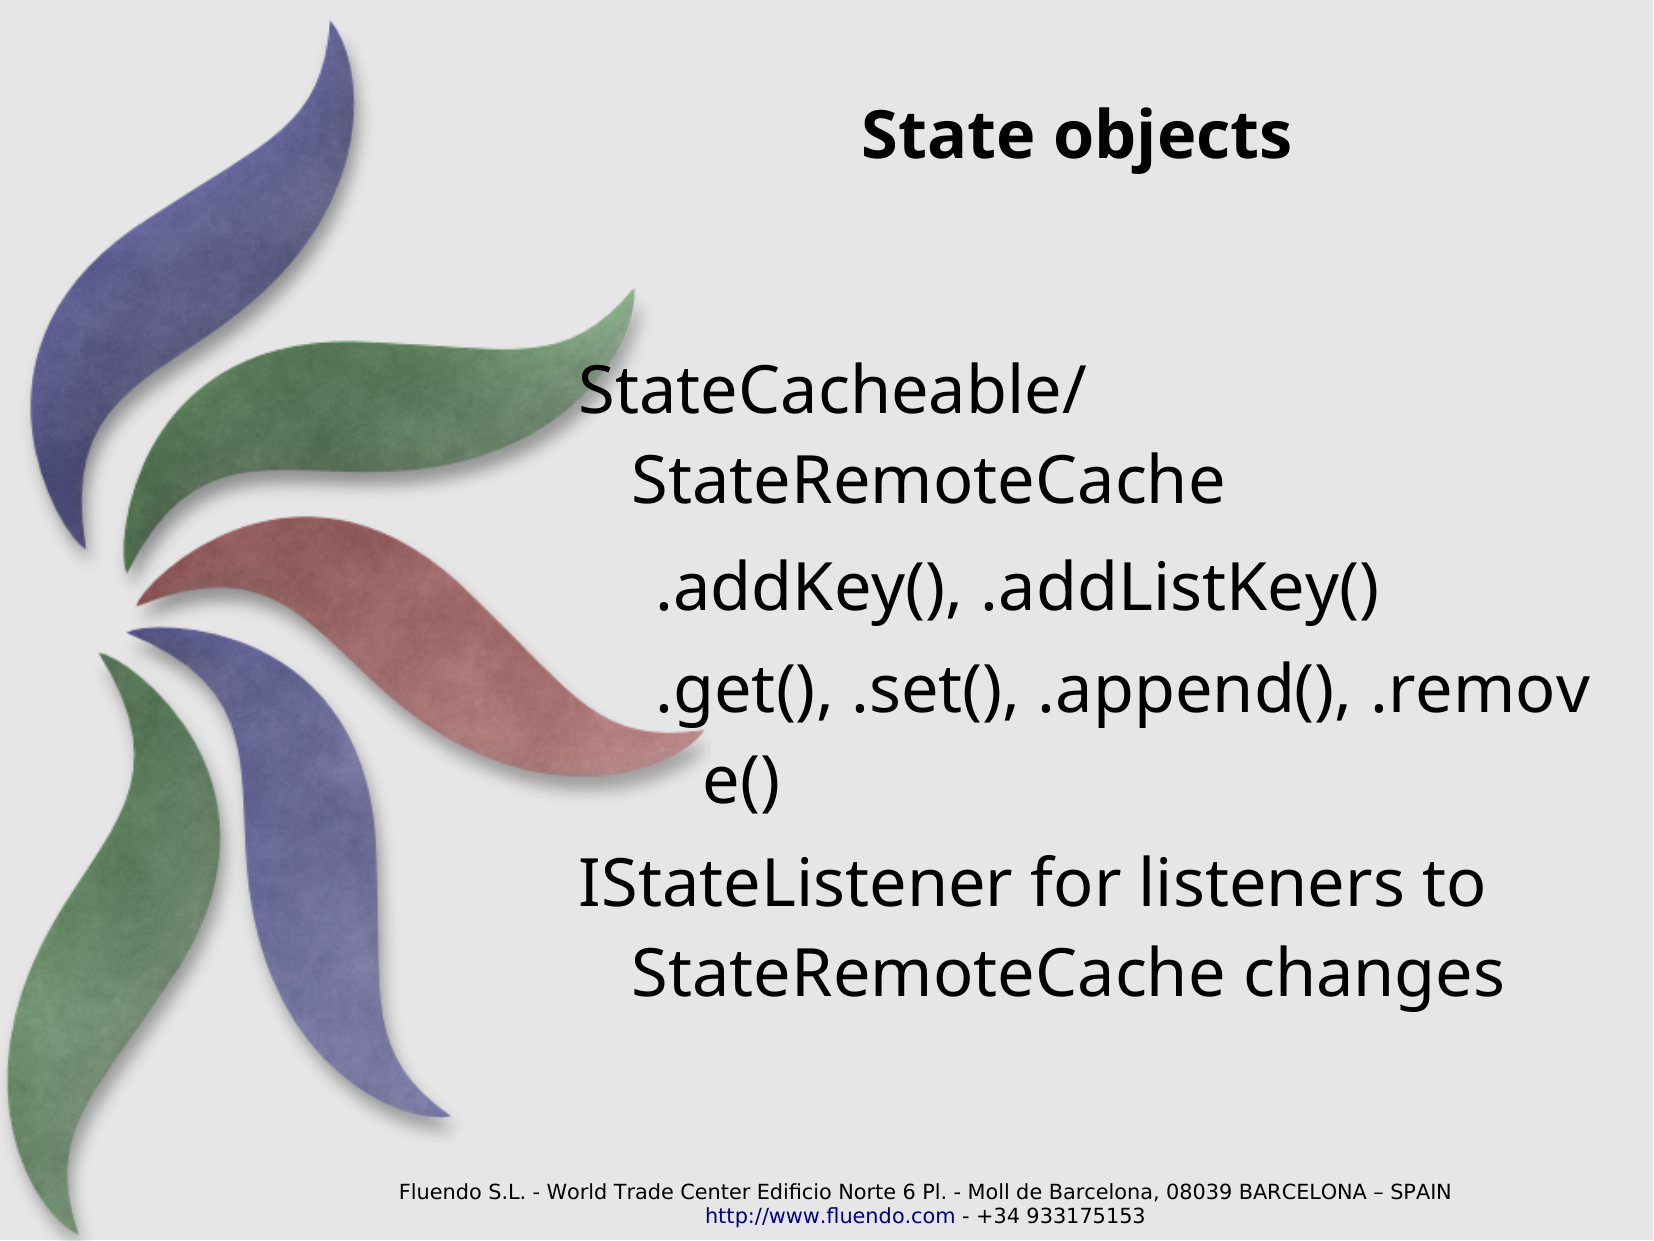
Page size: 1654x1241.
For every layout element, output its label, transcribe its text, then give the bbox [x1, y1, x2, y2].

picture [0, 0, 711, 1241]
title State objects [560, 58, 1595, 207]
list StateCacheable/StateRemoteCache .addKey(), .addListKey() .get(), .set(), .append(), .remove() IStateListener for listeners to StateRemoteCache changes [560, 236, 1595, 1123]
